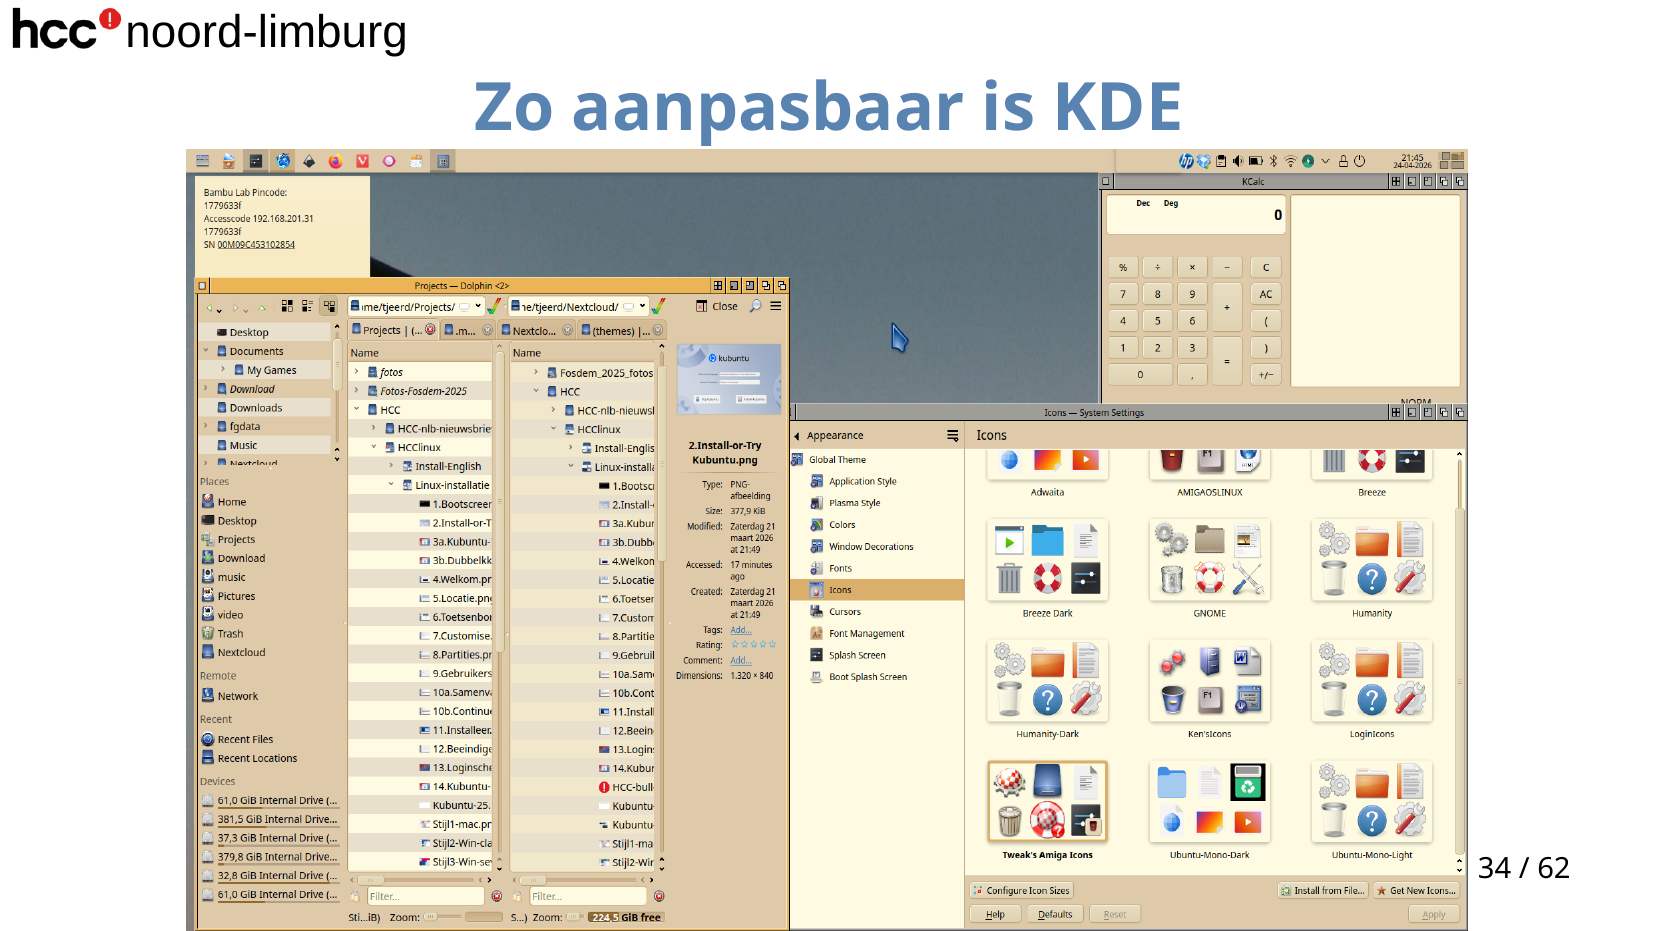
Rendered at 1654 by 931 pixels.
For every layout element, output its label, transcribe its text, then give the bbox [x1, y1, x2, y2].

title Zo aanpasbaar is KDE [118, 59, 1524, 150]
picture [186, 149, 1468, 931]
picture [11, 6, 122, 50]
